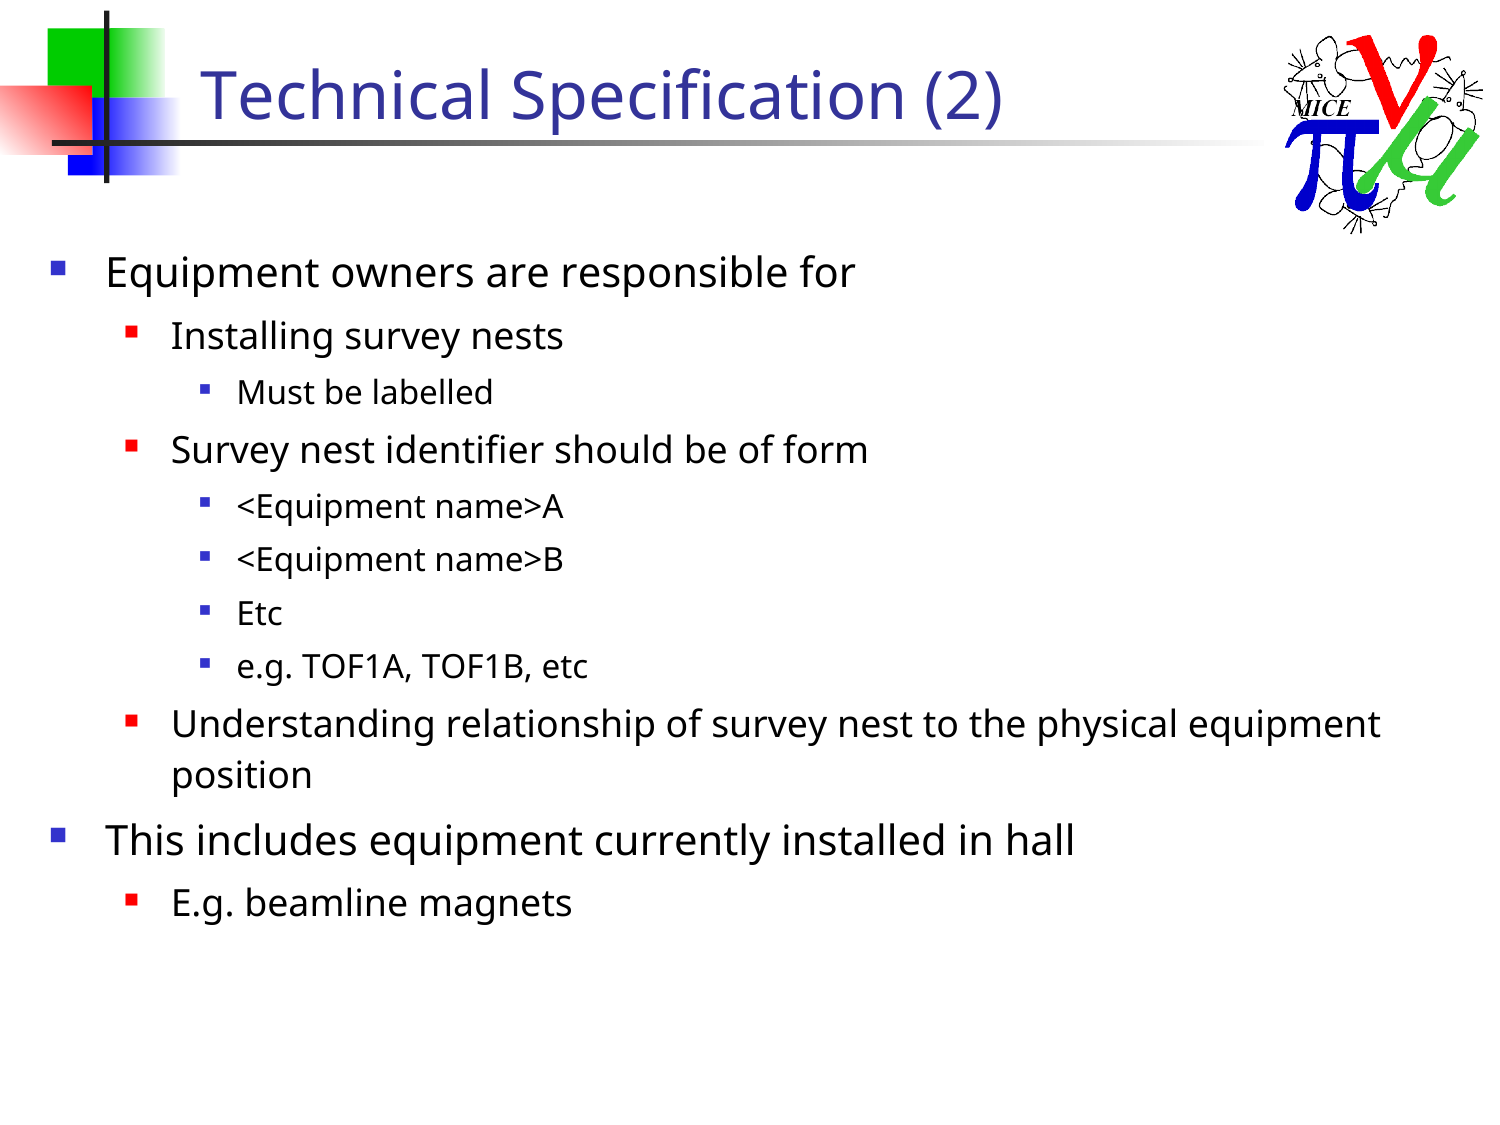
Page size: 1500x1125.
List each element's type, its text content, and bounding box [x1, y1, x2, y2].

title Technical Specification (2) [186, 0, 1465, 188]
list Equipment owners are responsible for Installing survey nests Must be labelled Survey nest identifier should be of form <Equipment name>A <Equipment name>B Etc e.g. TOF1A, TOF1B, etc Understanding relationship of survey nest to the physical equipment position This includes equipment currently installed in hall E.g. beamline magnets [34, 235, 1457, 848]
picture [1264, 5, 1500, 251]
